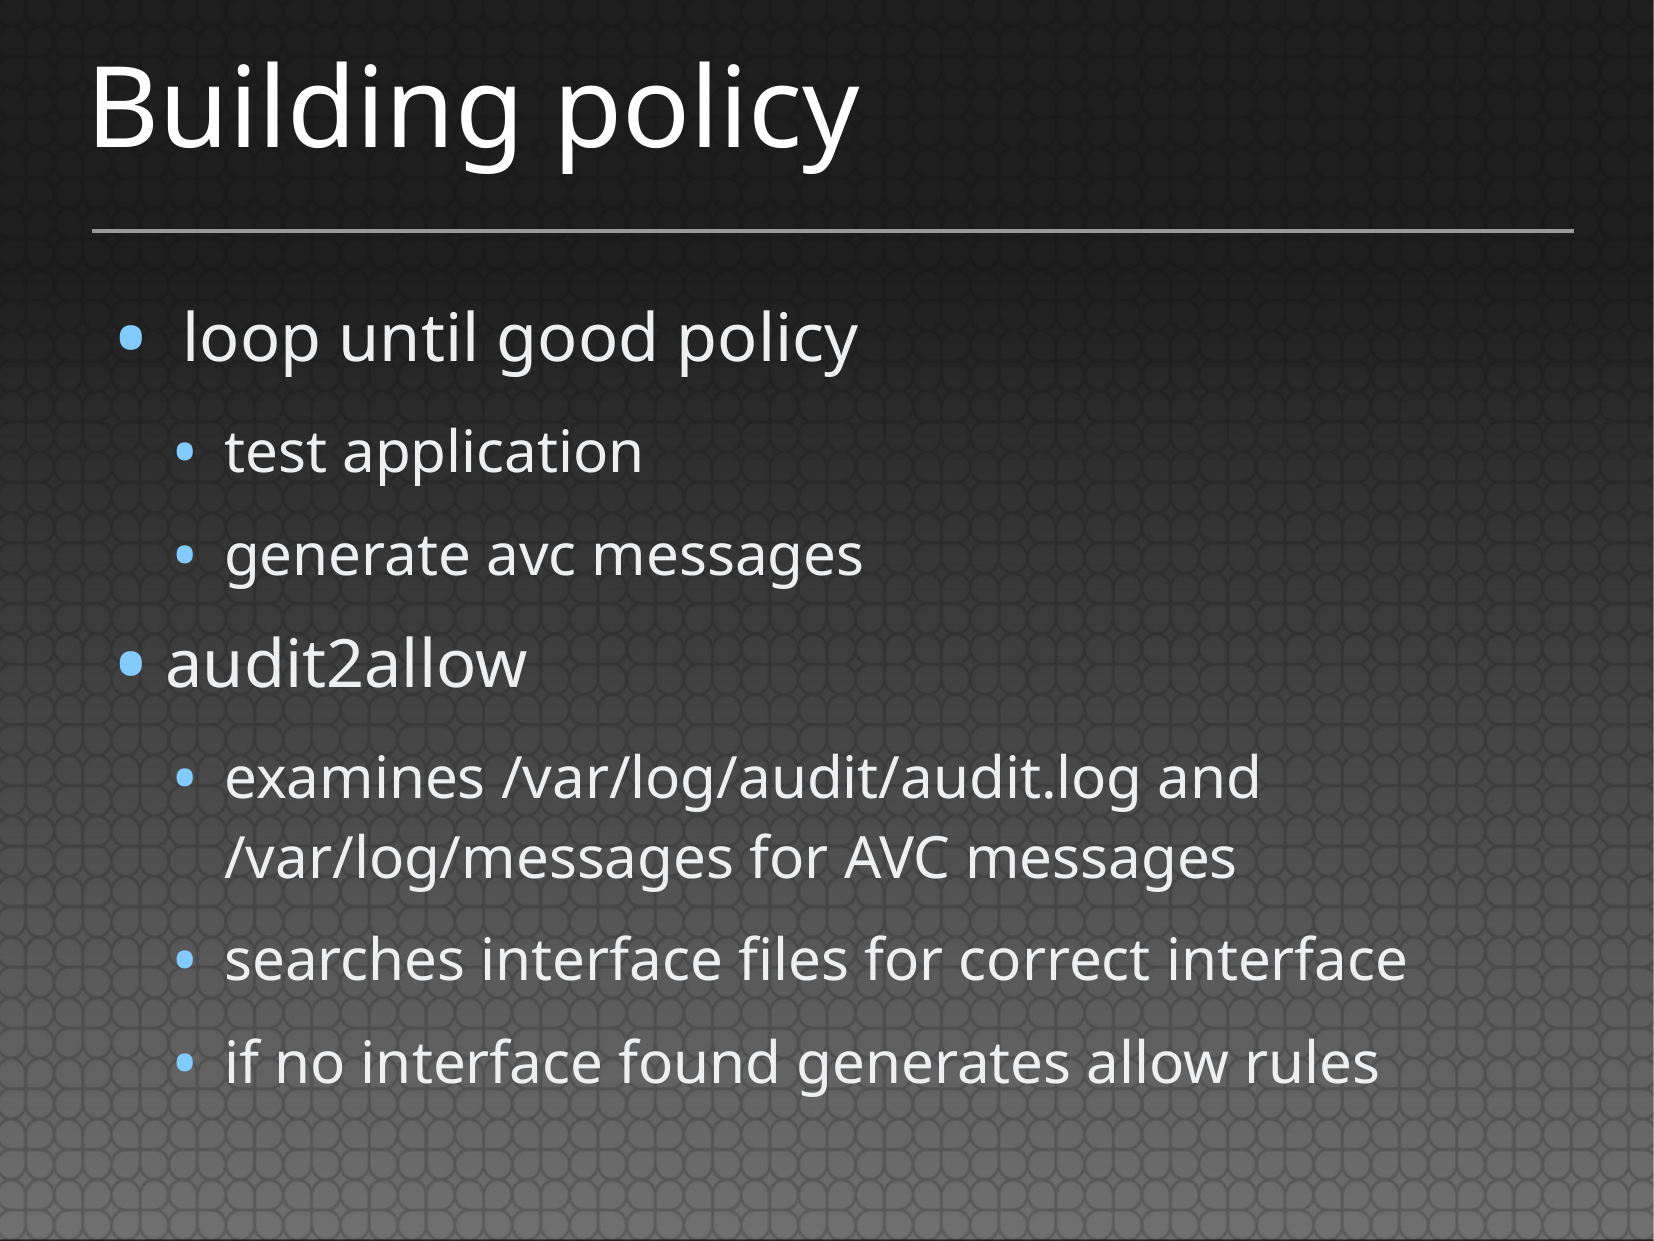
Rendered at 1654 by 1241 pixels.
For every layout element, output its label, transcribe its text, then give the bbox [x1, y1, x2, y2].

title Building policy [86, 49, 1576, 312]
picture [0, 0, 1654, 1241]
list loop until good policy test application generate avc messages audit2allow examines /var/log/audit/audit.log and /var/log/messages for AVC messages searches interface files for correct interface if no interface found generates allow rules [82, 290, 1571, 1146]
